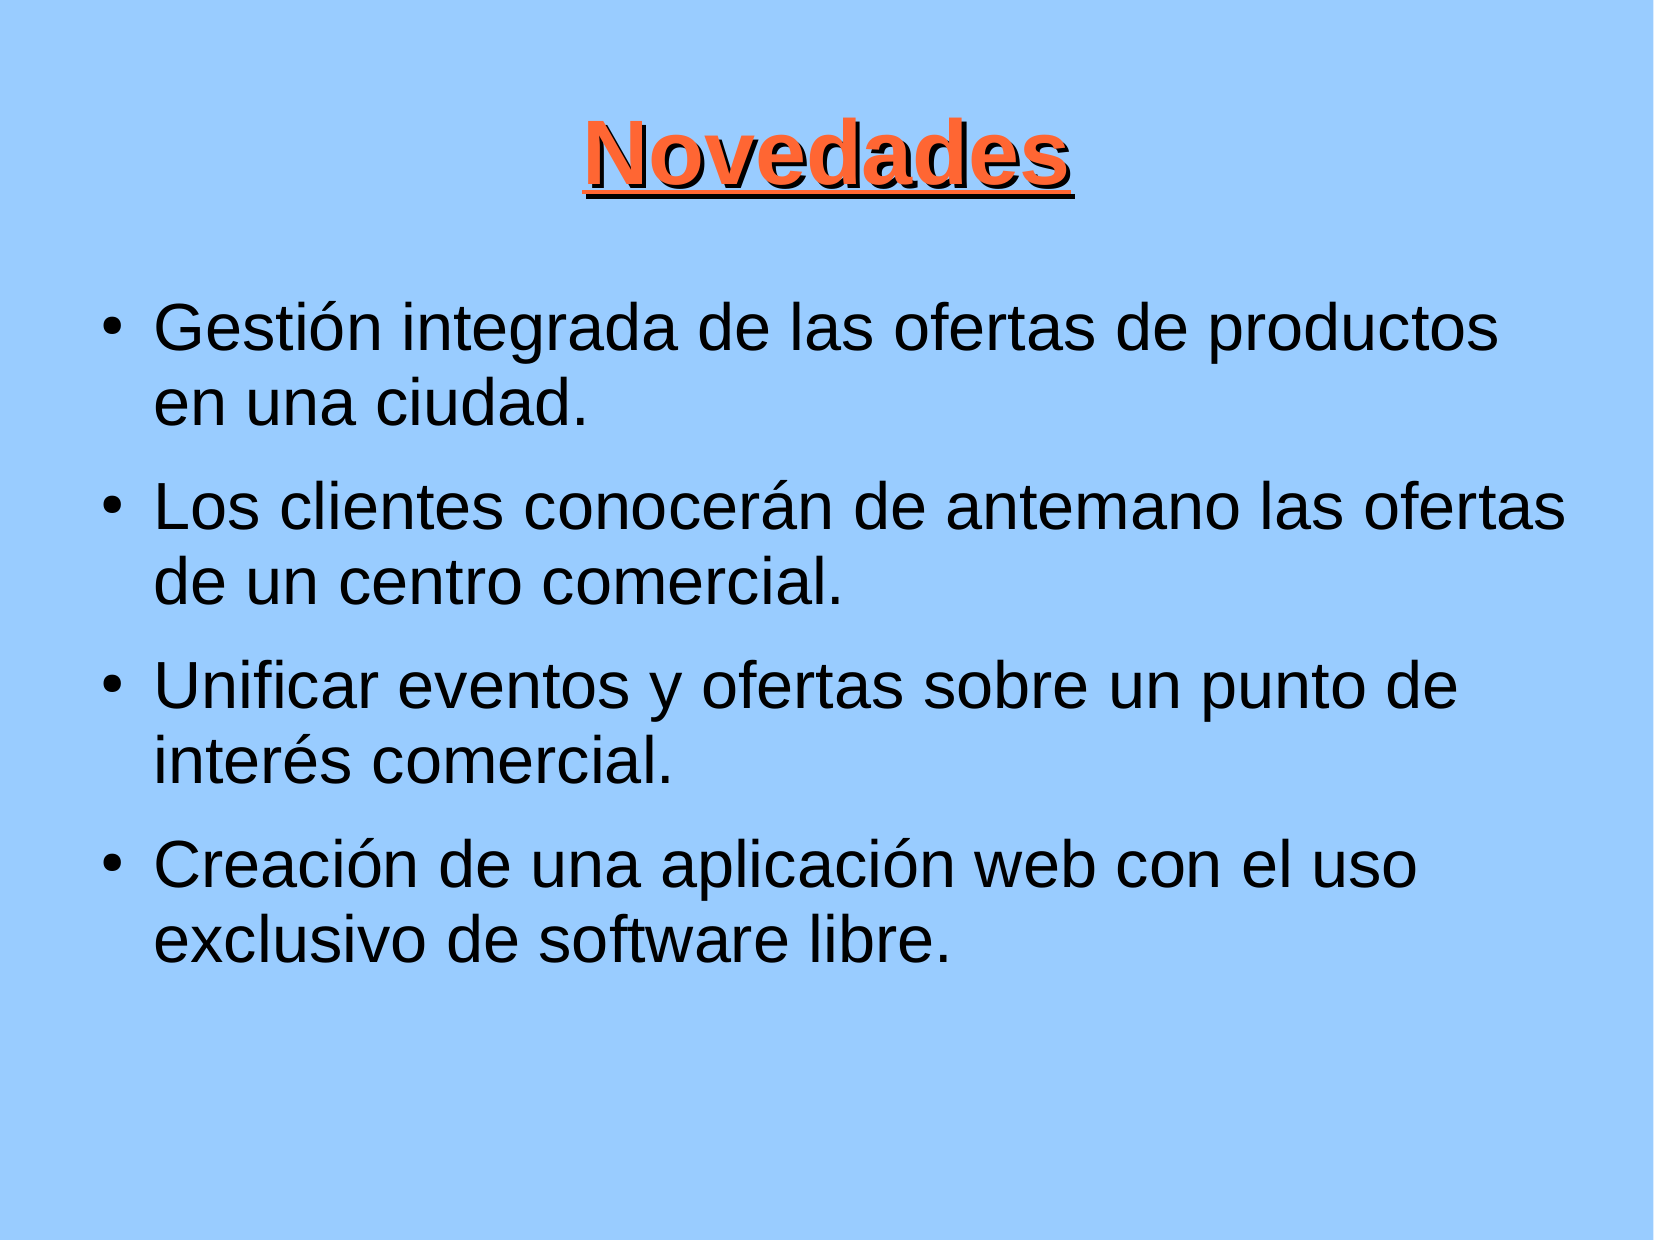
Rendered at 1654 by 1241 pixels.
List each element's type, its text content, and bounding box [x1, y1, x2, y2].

title Novedades [82, 56, 1571, 250]
list Gestión integrada de las ofertas de productos en una ciudad. Los clientes conocerán de antemano las ofertas de un centro comercial. Unificar eventos y ofertas sobre un punto de interés comercial. Creación de una aplicación web con el uso exclusivo de software libre. [82, 290, 1571, 1109]
